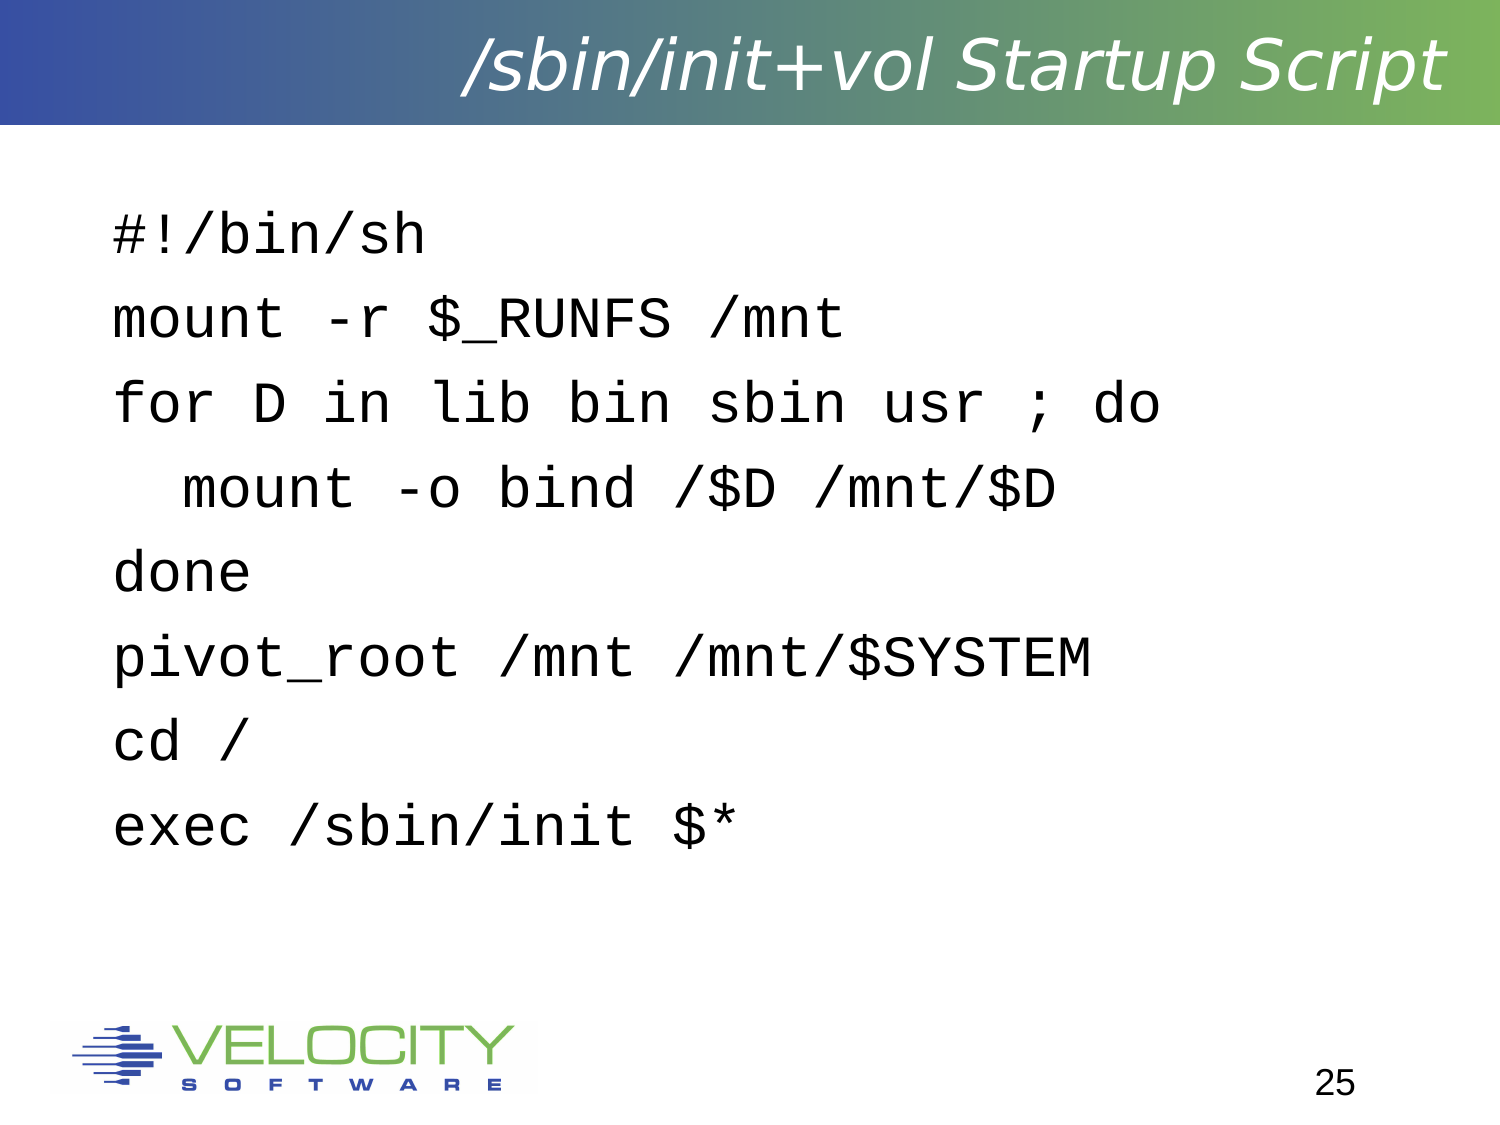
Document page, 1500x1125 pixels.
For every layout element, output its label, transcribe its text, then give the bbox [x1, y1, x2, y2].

title /sbin/init+vol Startup Script [62, 12, 1463, 113]
list #!/bin/sh mount -r $_RUNFS /mnt for D in lib bin sbin usr ; do mount -o bind /$D /mnt/$D done pivot_root /mnt /mnt/$SYSTEM cd / exec /sbin/init $* [70, 187, 1438, 988]
picture [50, 1021, 538, 1094]
